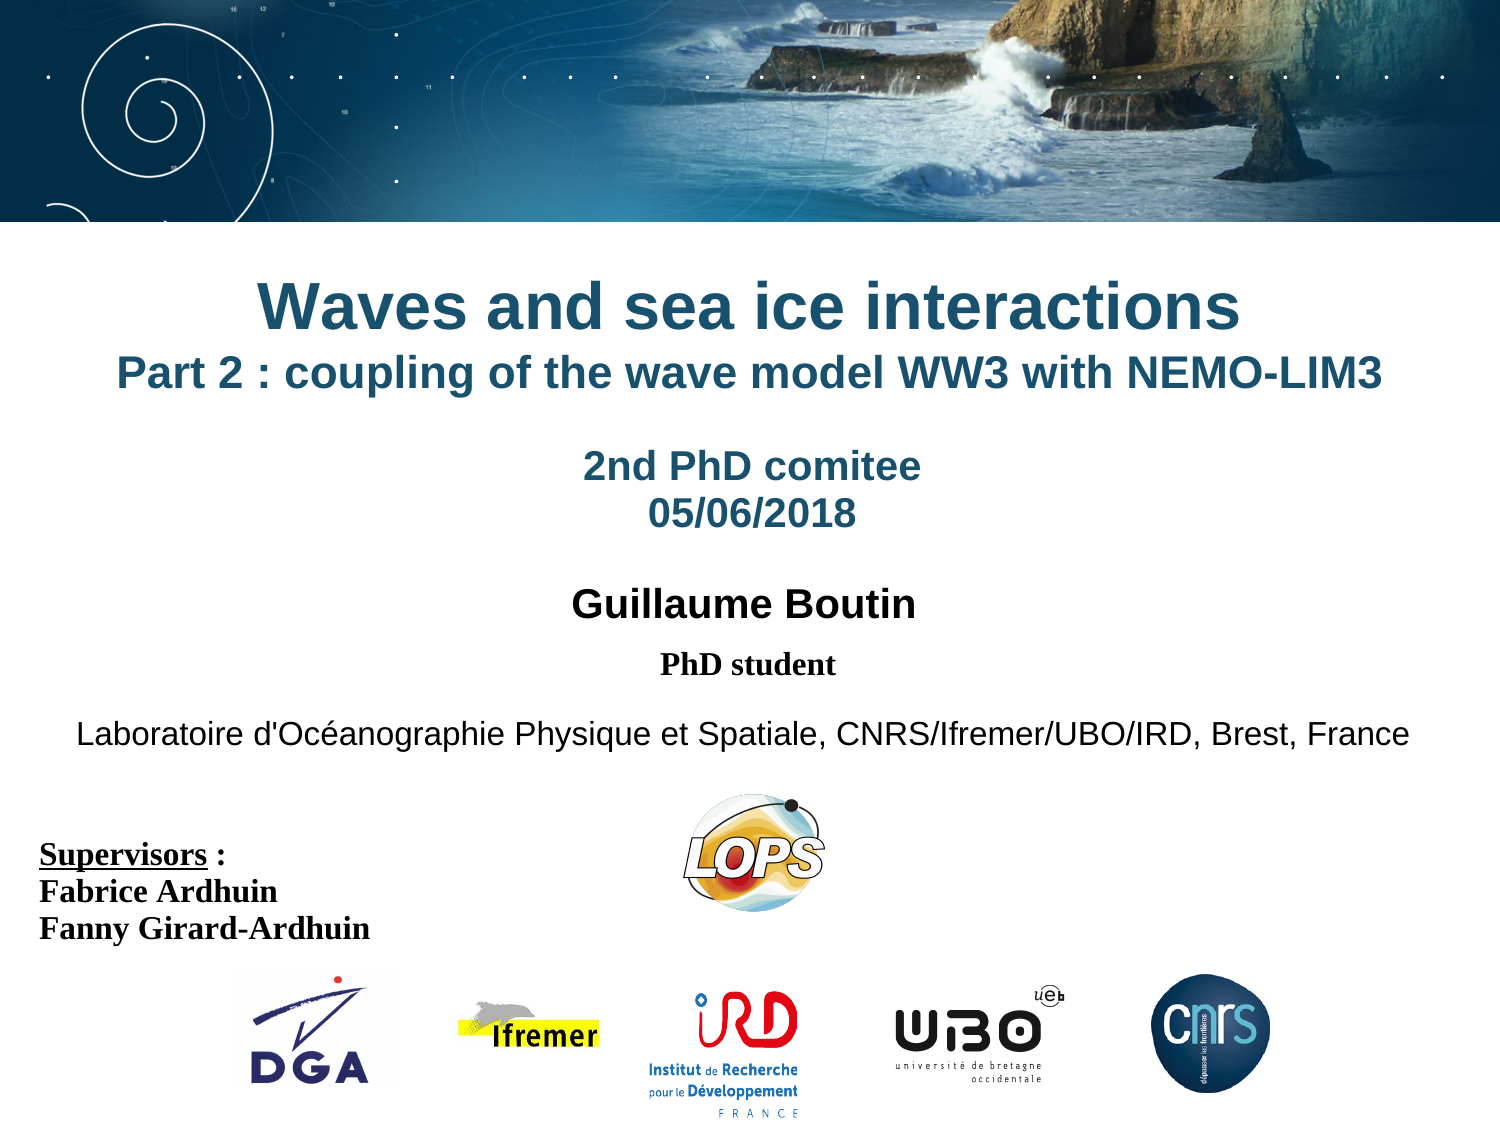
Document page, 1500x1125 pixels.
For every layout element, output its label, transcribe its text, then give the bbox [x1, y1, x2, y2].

picture [442, 947, 612, 1125]
picture [649, 991, 798, 1118]
picture [236, 969, 395, 1088]
text_box Supervisors : Fabrice Ardhuin Fanny Girard-Ardhuin [39, 835, 511, 948]
text_box 2nd PhD comitee 05/06/2018 [324, 442, 1180, 537]
text_box Waves and sea ice interactions Part 2 : coupling of the wave model WW3 with NEMO-LIM3 [0, 222, 1500, 464]
picture [885, 974, 1075, 1093]
picture [679, 790, 827, 916]
text_box PhD student [660, 645, 843, 721]
picture [0, 0, 1500, 222]
text_box Guillaume Boutin Laboratoire d'Océanographie Physique et Spatiale, CNRS/Ifremer/UBO/IRD, Brest, France [0, 495, 1495, 805]
picture [1151, 974, 1270, 1093]
